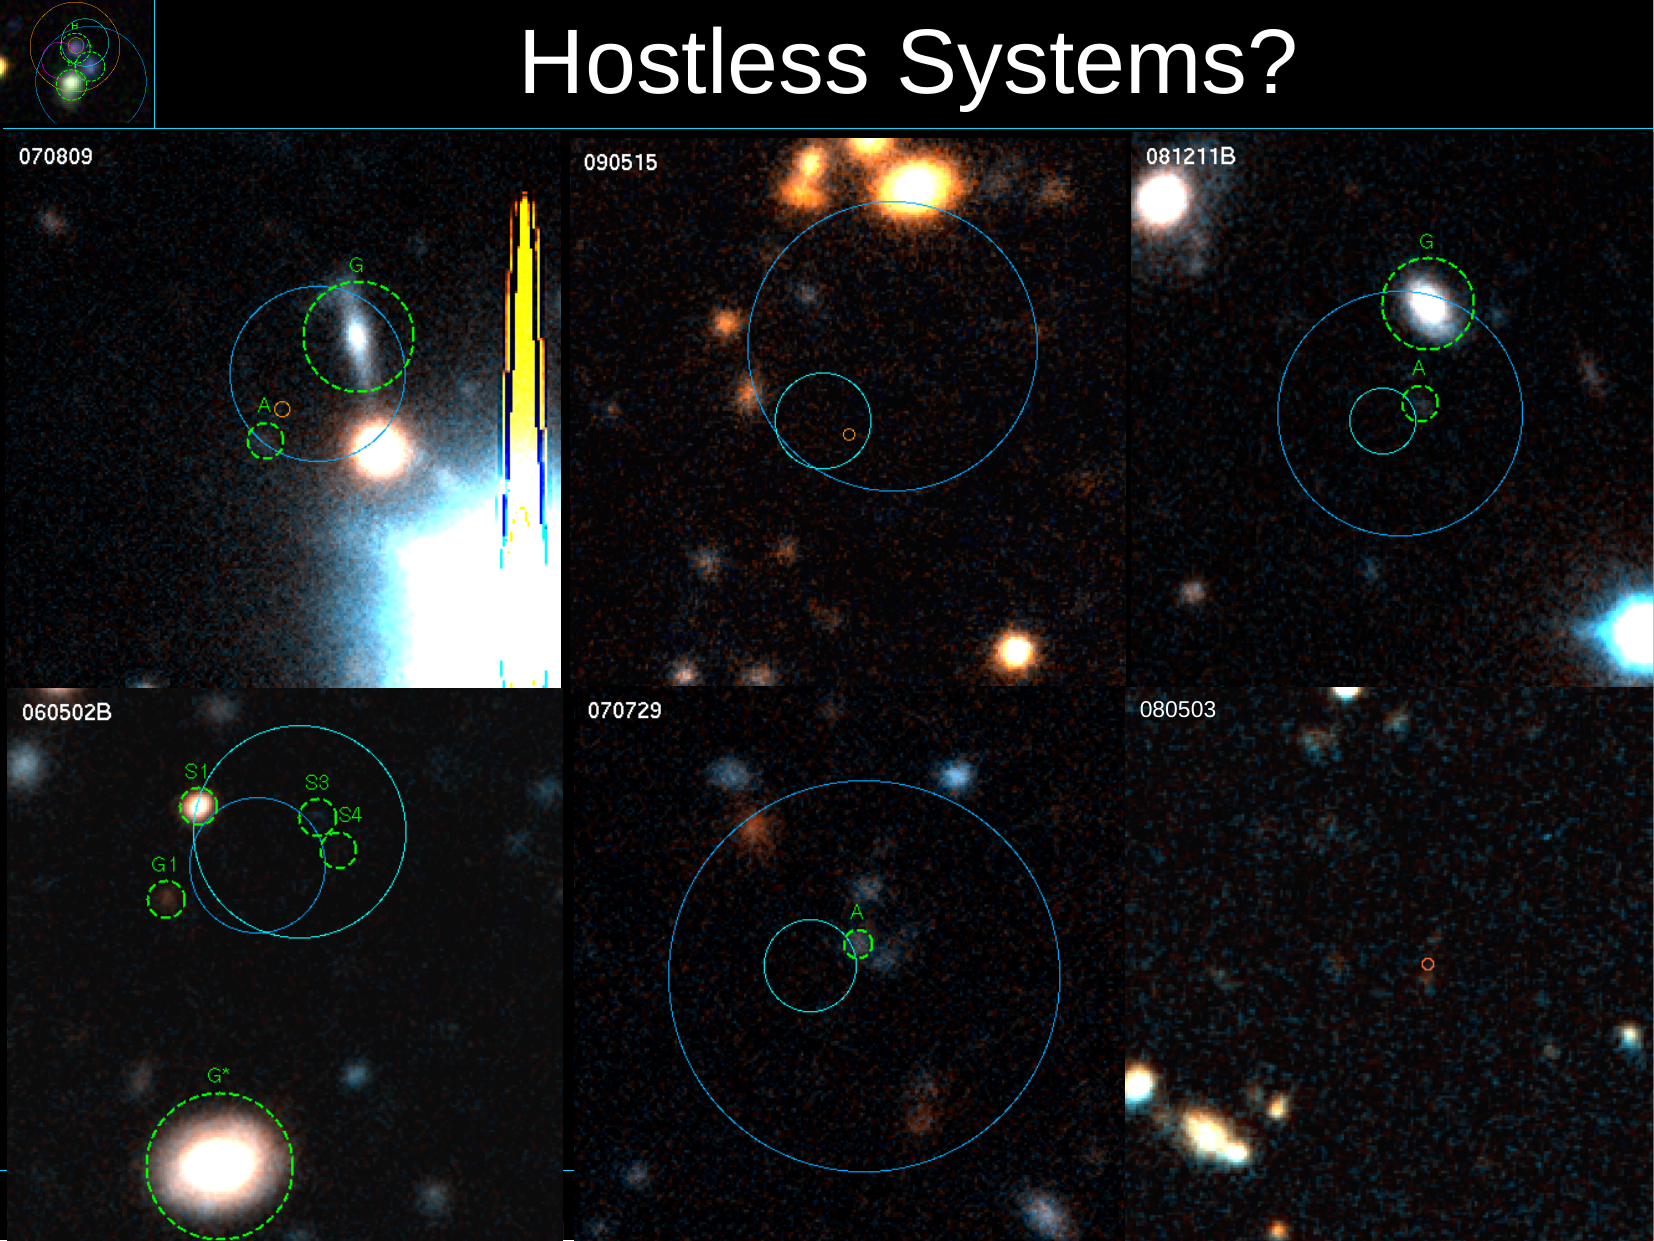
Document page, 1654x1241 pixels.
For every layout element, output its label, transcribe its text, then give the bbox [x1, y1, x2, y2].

title Hostless Systems? [165, 10, 1654, 114]
picture [0, 0, 151, 123]
picture [5, 132, 563, 1241]
text_box 080503 [1125, 688, 1313, 730]
picture [570, 132, 1654, 1241]
